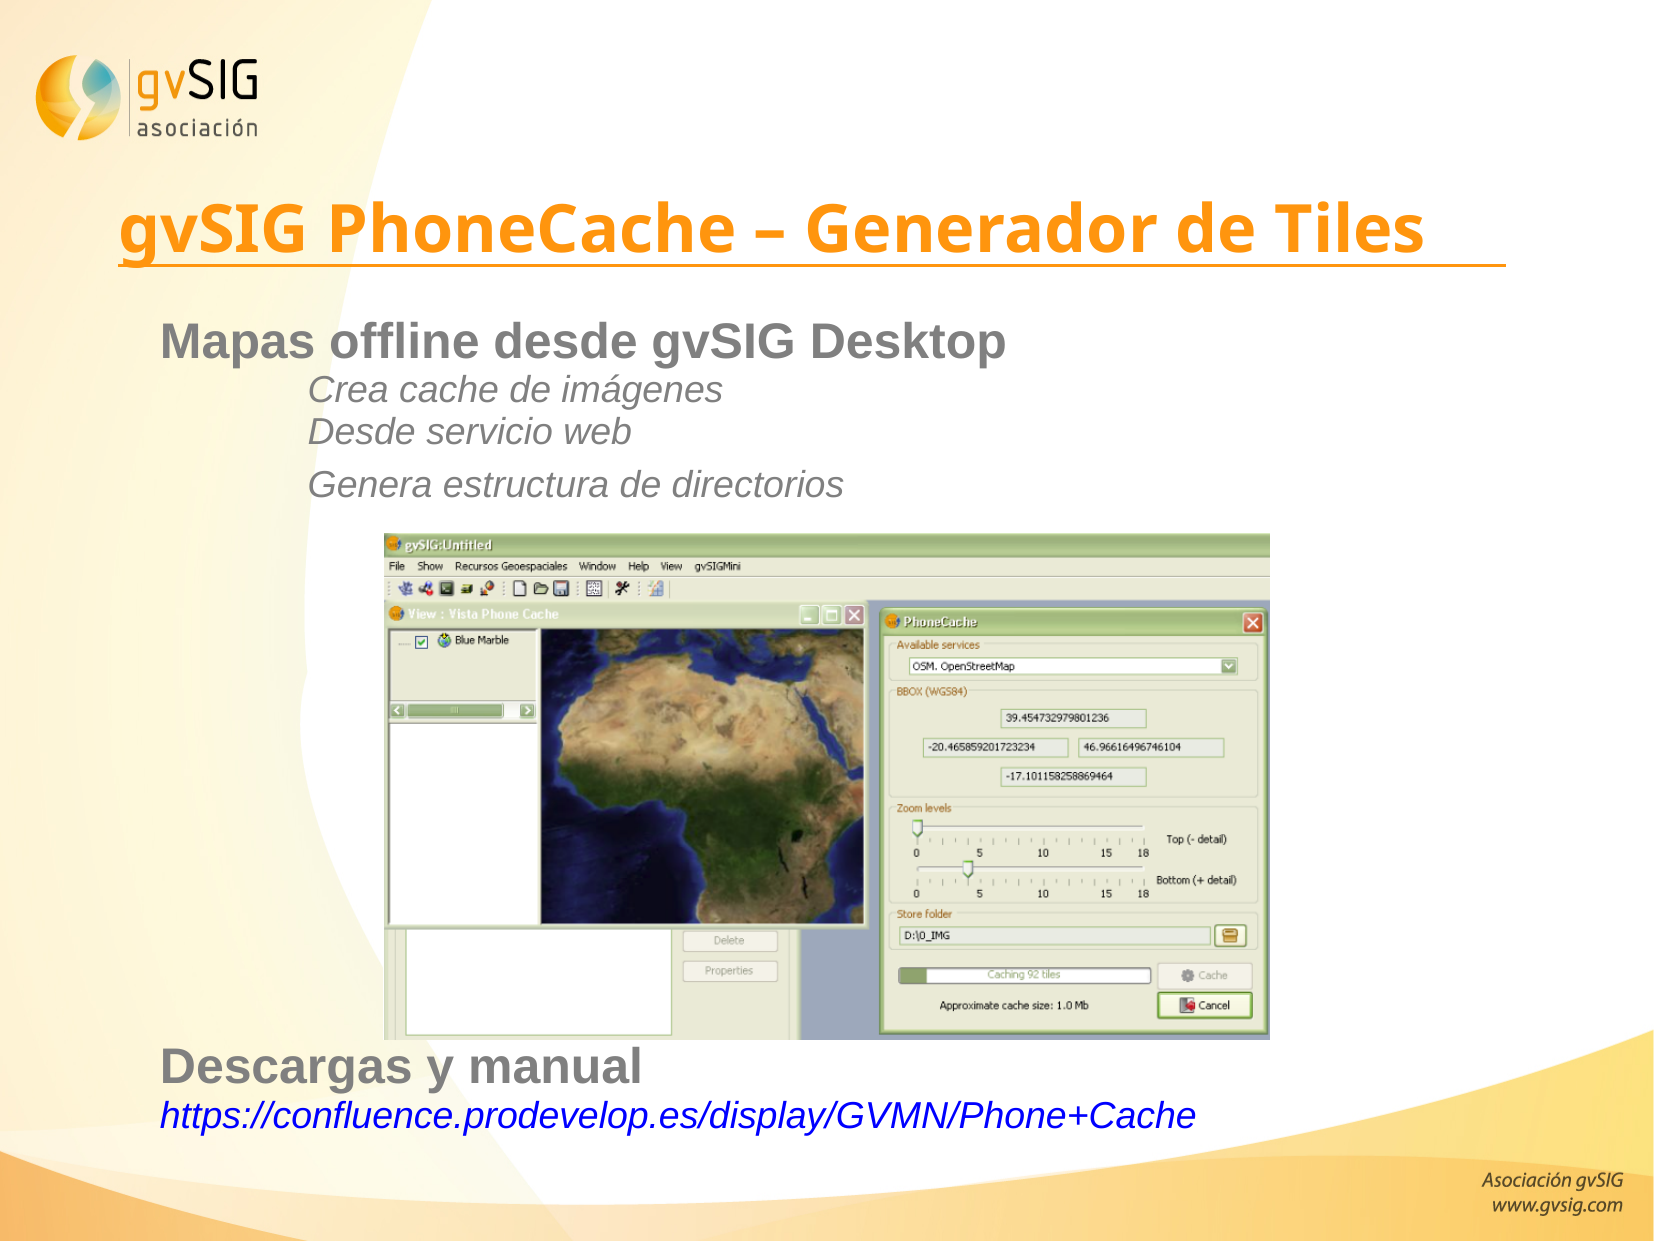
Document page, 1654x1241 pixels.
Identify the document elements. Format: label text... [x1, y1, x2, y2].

text_box Mapas offline desde gvSIG Desktop Crea cache de imágenes Desde servicio web Genera estructura de directorios Descargas y manual https://confluence.prodevelop.es/display/GVMN/Phone+Cache [145, 305, 1270, 1200]
picture [0, 0, 1654, 1241]
title gvSIG PhoneCache – Generador de Tiles [118, 177, 1654, 276]
